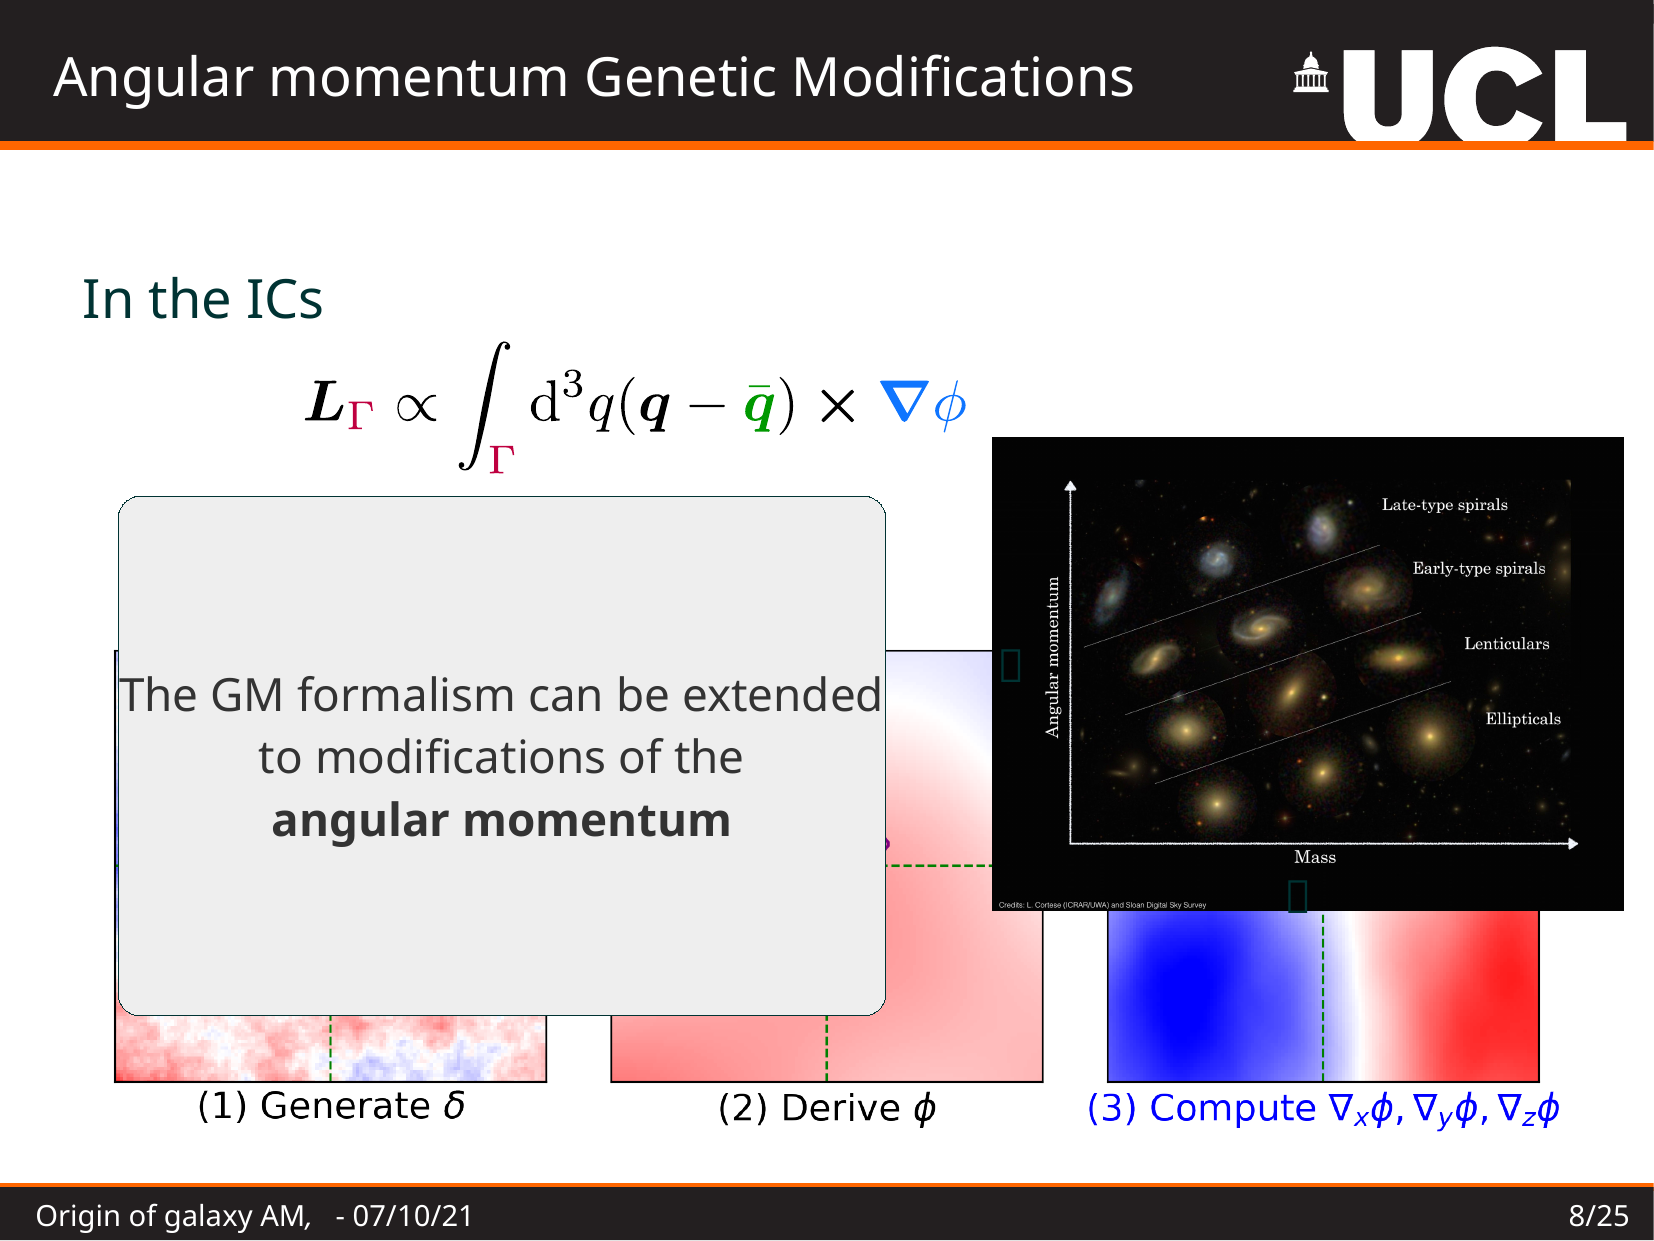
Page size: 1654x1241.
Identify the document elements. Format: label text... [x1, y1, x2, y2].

picture [294, 341, 966, 560]
subtitle In the ICs [82, 260, 1571, 643]
text_box ✅ [1269, 833, 1357, 927]
picture [82, 437, 1624, 1140]
text_box The GM formalism can be extended to modifications of the angular momentum [118, 496, 886, 1016]
text_box ✅ [982, 602, 1069, 696]
title Angular momentum Genetic Modifications [0, 0, 1329, 152]
